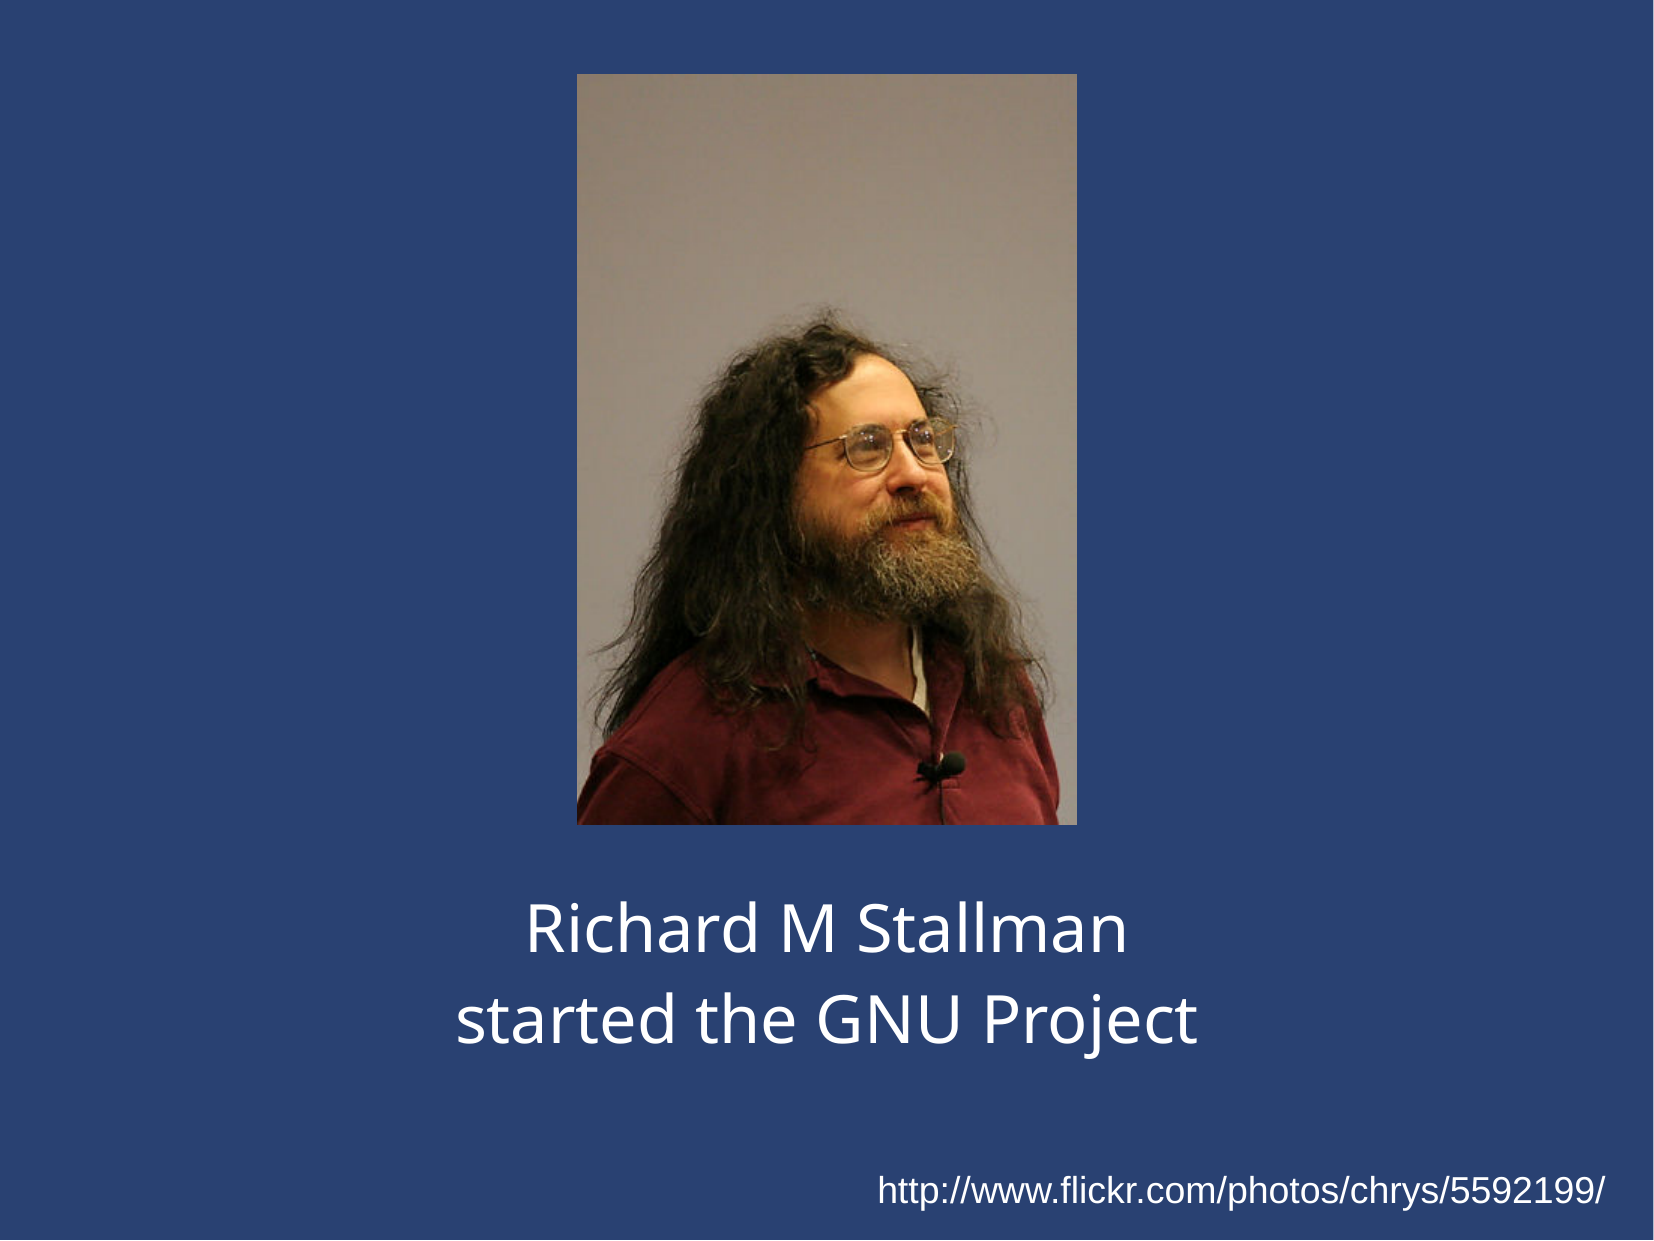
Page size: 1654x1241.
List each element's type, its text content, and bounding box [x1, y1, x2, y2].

picture [577, 74, 1077, 825]
subtitle Richard M Stallman started the GNU Project [121, 825, 1534, 1119]
text_box http://www.flickr.com/photos/chrys/5592199/ [862, 1162, 1625, 1220]
